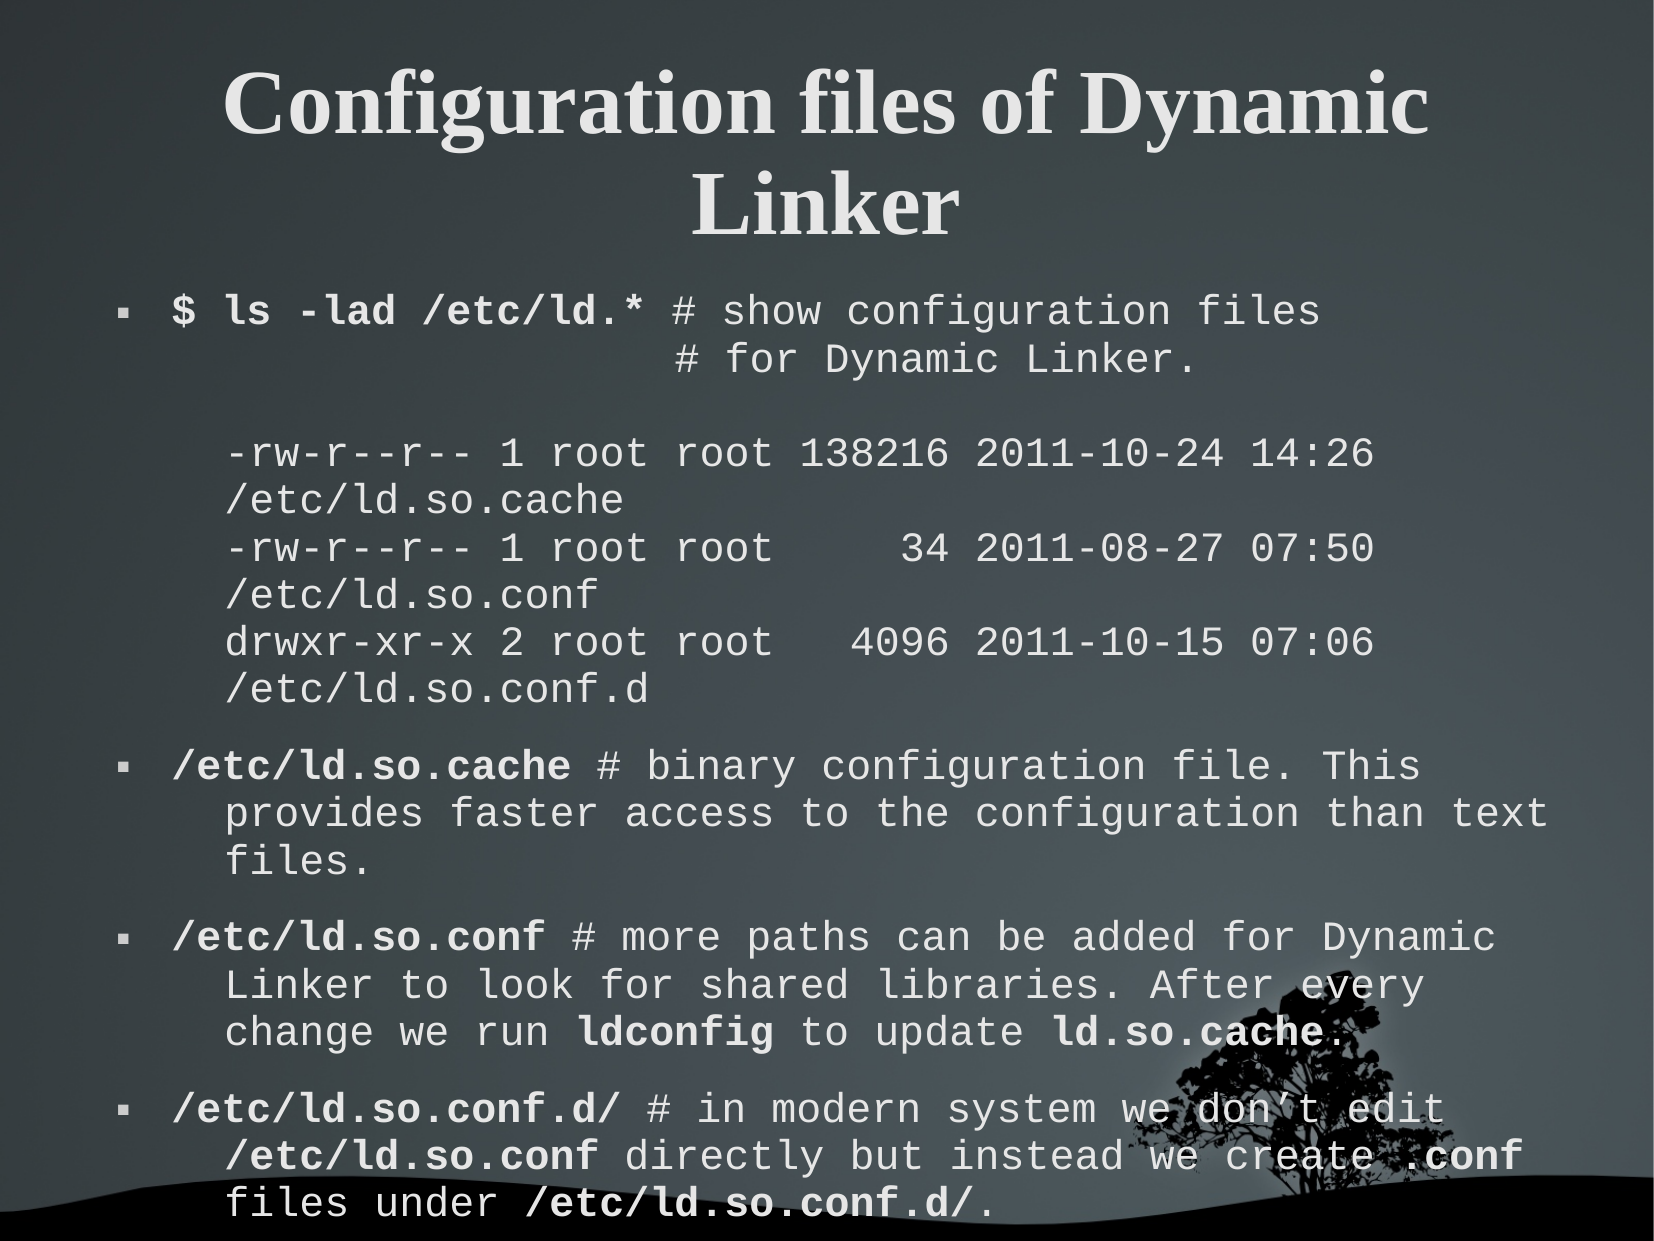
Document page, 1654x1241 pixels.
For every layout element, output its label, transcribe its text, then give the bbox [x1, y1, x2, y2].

picture [0, 0, 1654, 1241]
list $ ls -lad /etc/ld.* # show configuration files # for Dynamic Linker. -rw-r--r-- 1 root root 138216 2011-10-24 14:26 /etc/ld.so.cache -rw-r--r-- 1 root root 34 2011-08-27 07:50 /etc/ld.so.conf drwxr-xr-x 2 root root 4096 2011-10-15 07:06 /etc/ld.so.conf.d /etc/ld.so.cache # binary configuration file. This provides faster access to the configuration than text files. /etc/ld.so.conf # more paths can be added for Dynamic Linker to look for shared libraries. After every change we run ldconfig to update ld.so.cache. /etc/ld.so.conf.d/ # in modern system we don’t edit /etc/ld.so.conf directly but instead we create .conf files under /etc/ld.so.conf.d/. [82, 290, 1571, 1230]
title Configuration files of Dynamic Linker [82, 33, 1571, 273]
